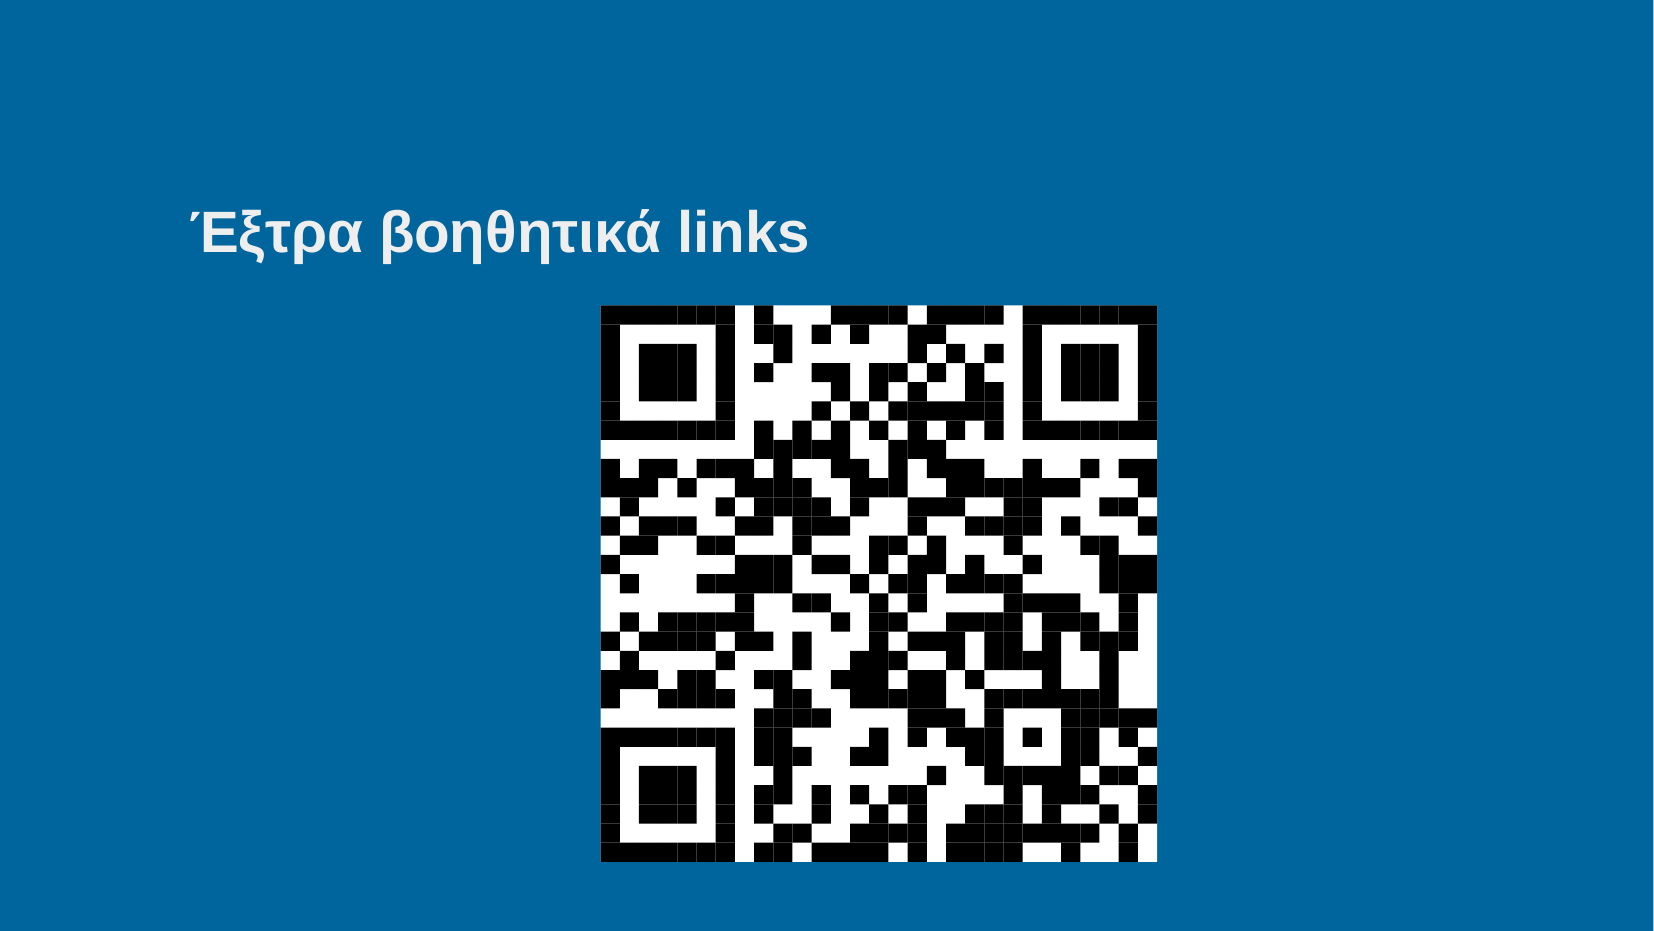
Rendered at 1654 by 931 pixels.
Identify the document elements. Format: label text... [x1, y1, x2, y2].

text_box Έξτρα βοηθητικά links [139, 192, 826, 273]
picture [0, 0, 1654, 931]
